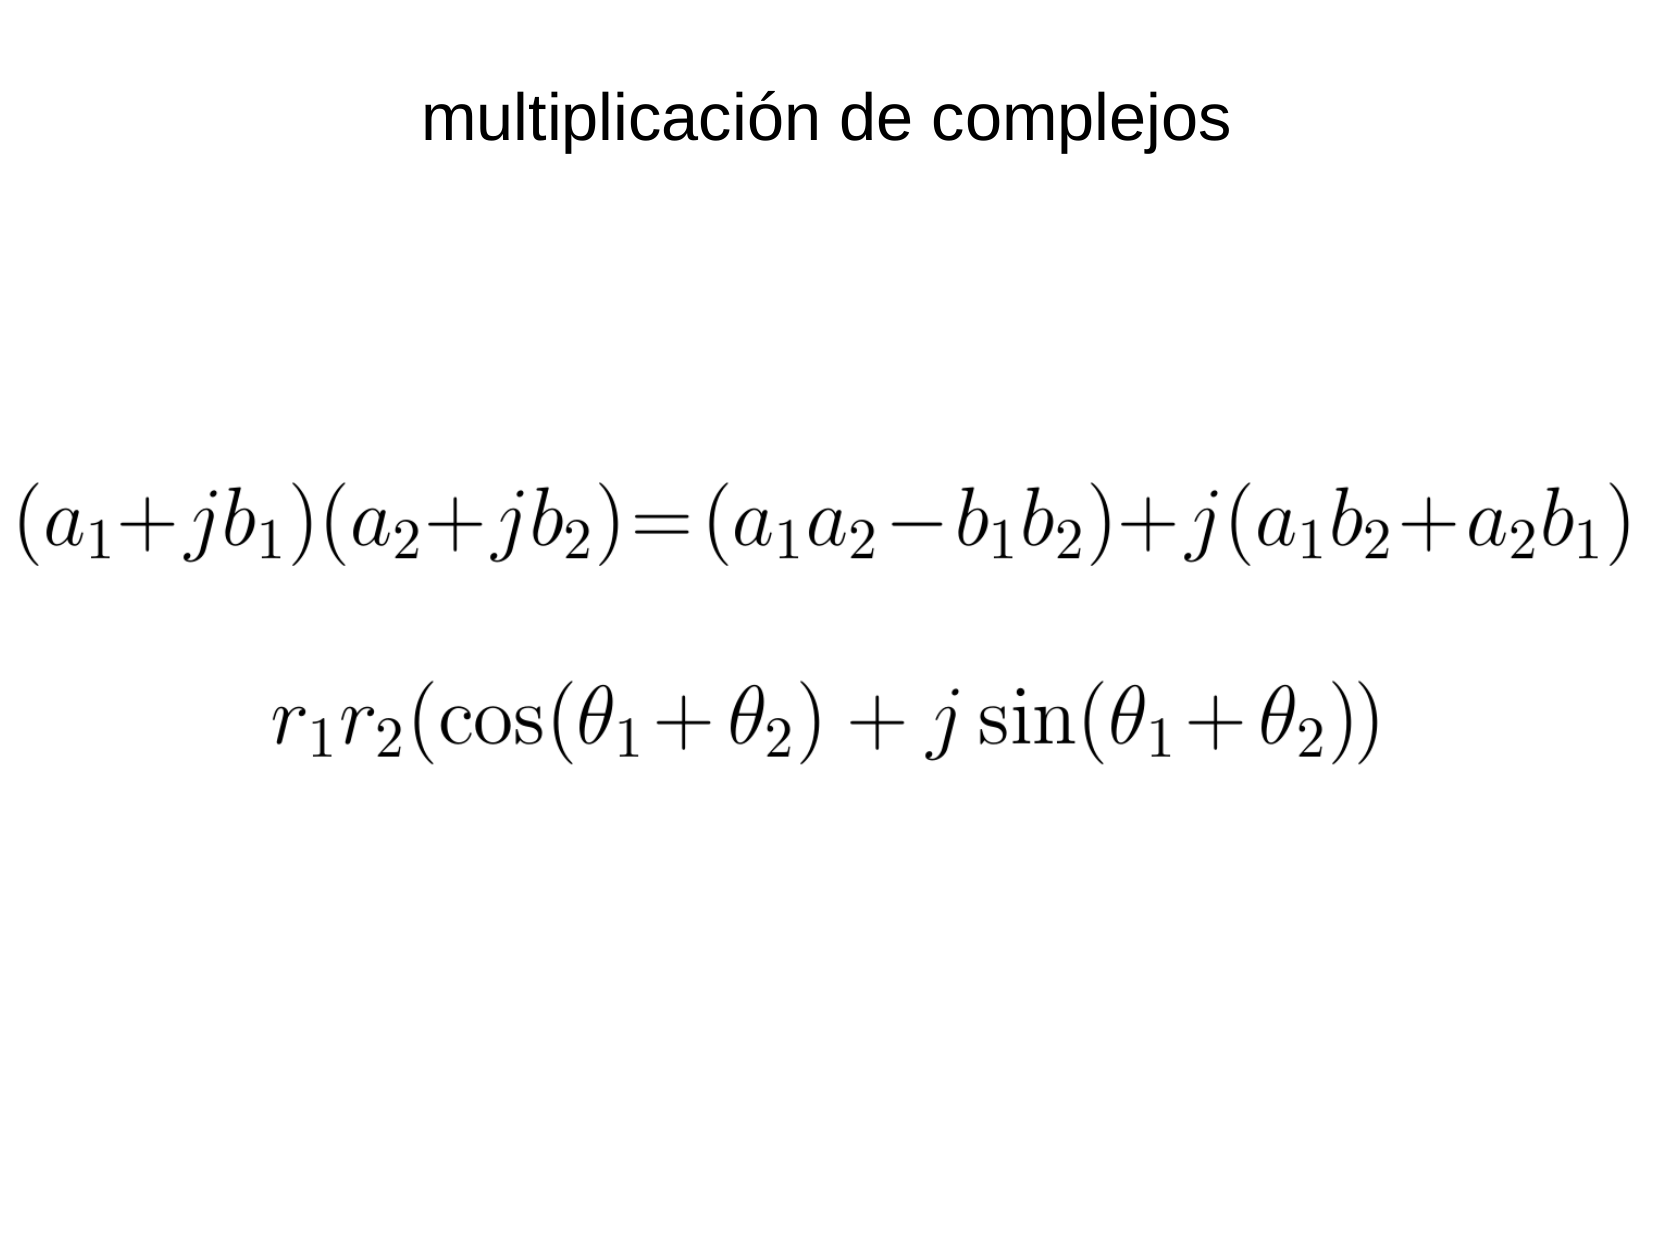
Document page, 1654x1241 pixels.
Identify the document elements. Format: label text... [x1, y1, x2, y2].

picture [15, 469, 1639, 771]
title multiplicación de complejos [82, 56, 1571, 178]
